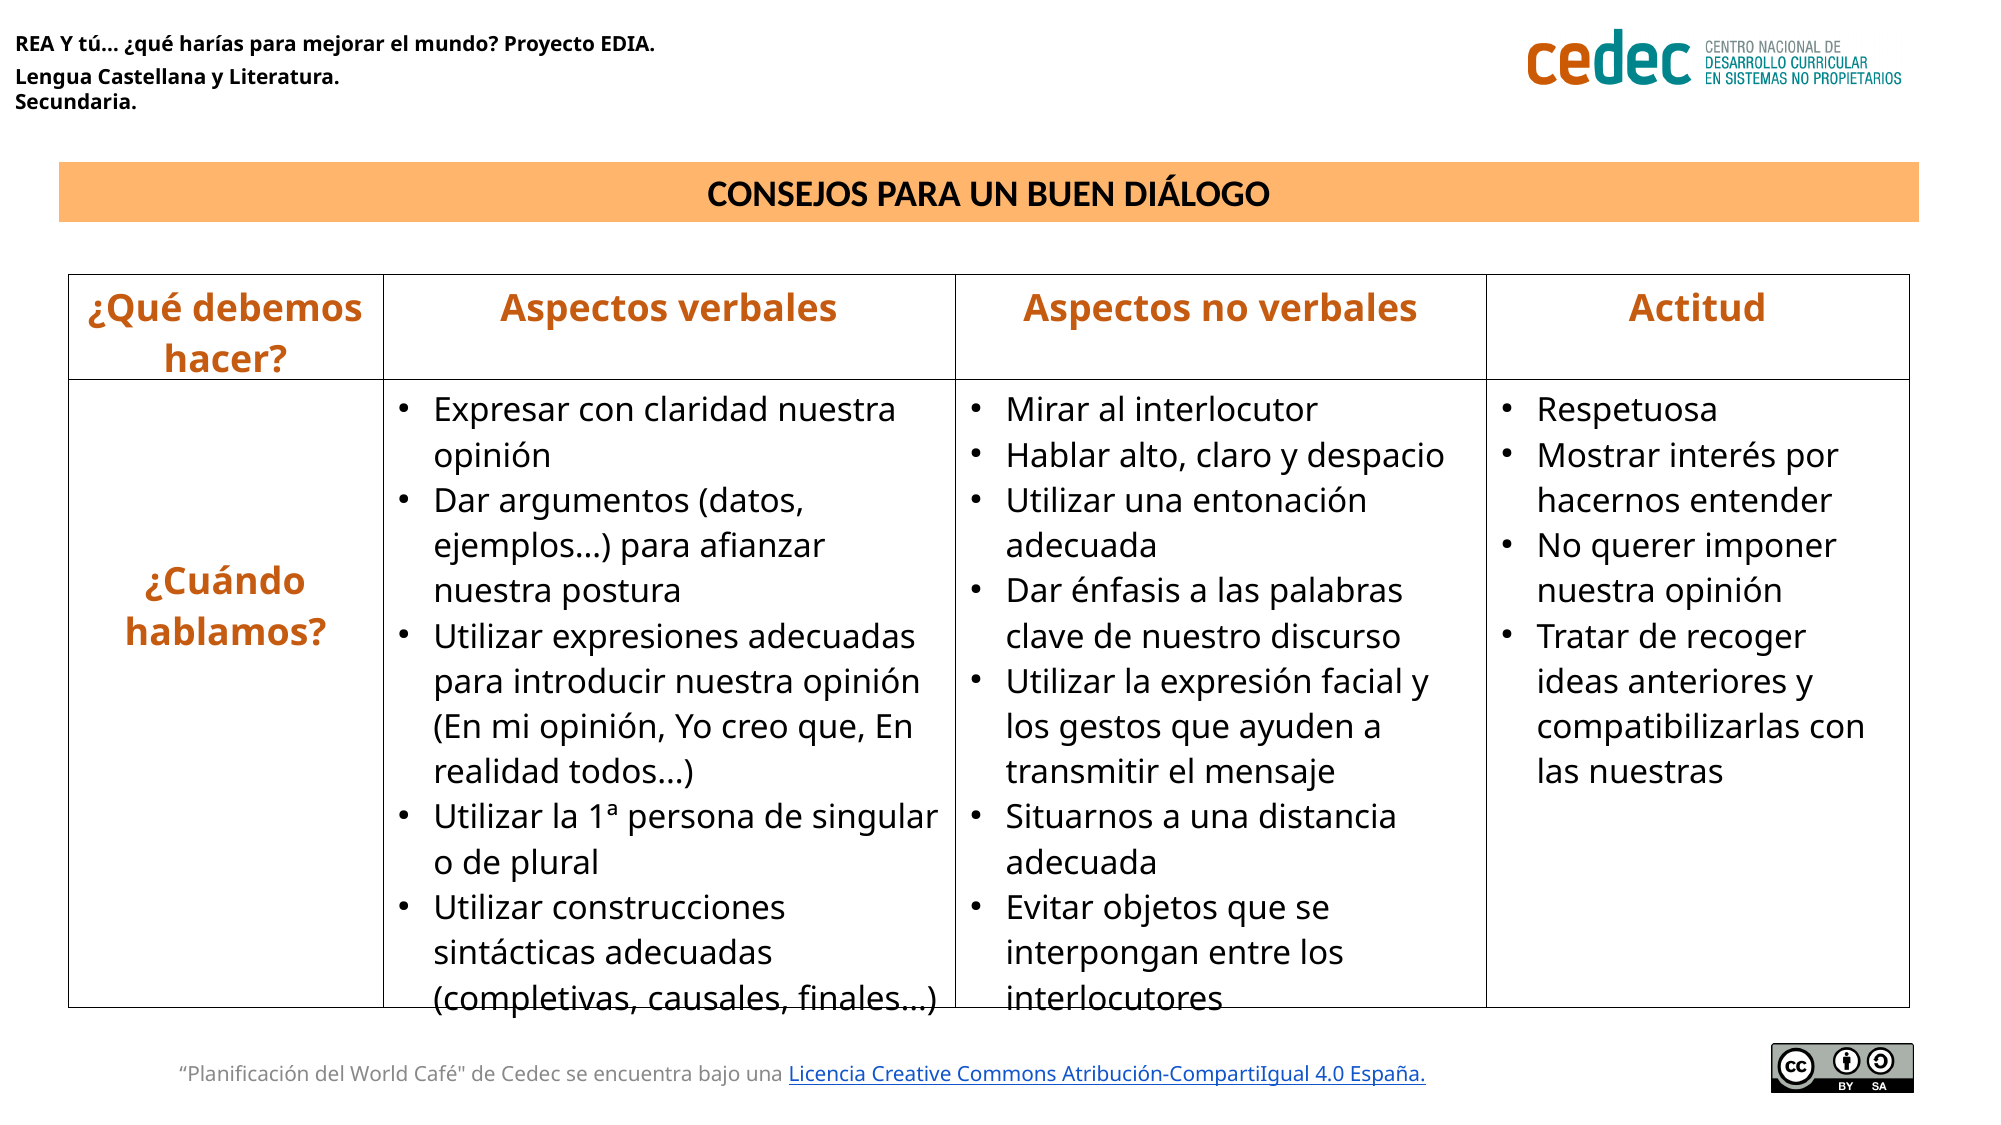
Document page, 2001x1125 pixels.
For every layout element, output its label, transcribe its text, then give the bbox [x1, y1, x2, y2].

table_header Actitud [1487, 275, 1909, 379]
picture [1771, 1043, 1914, 1093]
table_cell Respetuosa Mostrar interés por hacernos entender No querer imponer nuestra opinión Tratar de recoger ideas anteriores y compatibilizarlas con las nuestras [1487, 380, 1909, 1007]
text_box “Planificación del World Café" de Cedec se encuentra bajo una Licencia Creative Commons Atribución-CompartiIgual 4.0 España. [21, 1053, 1979, 1114]
table_header Aspectos verbales [384, 275, 955, 379]
table_cell Mirar al interlocutor Hablar alto, claro y despacio Utilizar una entonación adecuada Dar énfasis a las palabras clave de nuestro discurso Utilizar la expresión facial y los gestos que ayuden a transmitir el mensaje Situarnos a una distancia adecuada Evitar objetos que se interpongan entre los interlocutores [956, 380, 1486, 1007]
text_box REA Y tú… ¿qué harías para mejorar el mundo? Proyecto EDIA. [0, 23, 671, 108]
table_cell Expresar con claridad nuestra opinión Dar argumentos (datos, ejemplos…) para afianzar nuestra postura Utilizar expresiones adecuadas para introducir nuestra opinión (En mi opinión, Yo creo que, En realidad todos…) Utilizar la 1ª persona de singular o de plural Utilizar construcciones sintácticas adecuadas (completivas, causales, finales…) [384, 380, 955, 1007]
text_box Lengua Castellana y Literatura. Secundaria. [0, 56, 468, 166]
table_header ¿Qué debemos hacer? [69, 275, 383, 379]
text_box CONSEJOS PARA UN BUEN DIÁLOGO [59, 162, 1919, 222]
picture [1525, 26, 1910, 95]
table_header Aspectos no verbales [956, 275, 1486, 379]
table_cell ¿Cuándo hablamos? [69, 380, 383, 1007]
